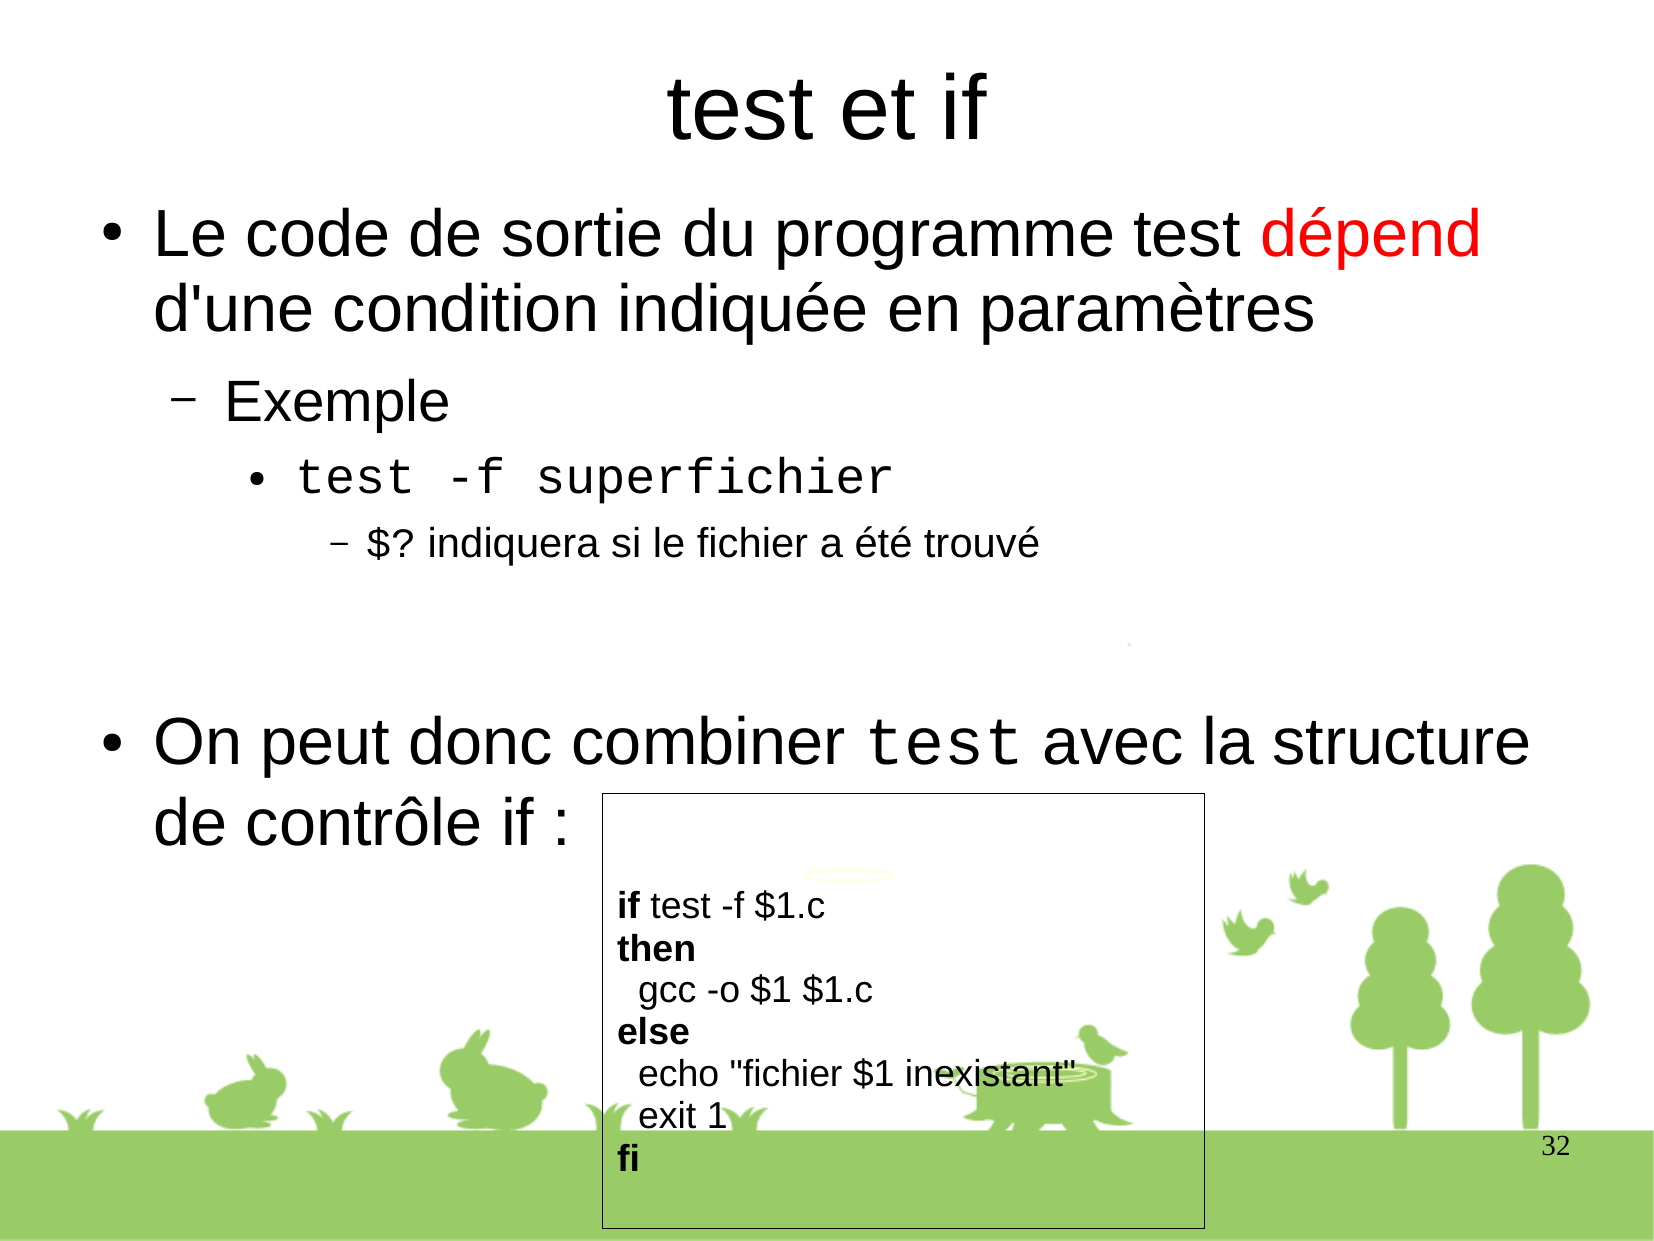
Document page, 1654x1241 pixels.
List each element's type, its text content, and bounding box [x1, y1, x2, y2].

list Le code de sortie du programme test dépend d'une condition indiquée en paramètres Exemple test -f superfichier $? indiquera si le fichier a été trouvé On peut donc combiner test avec la structure de contrôle if : [82, 195, 1538, 916]
picture [0, 0, 1654, 1241]
title test et if [82, 49, 1571, 166]
text_box if test -f $1.c then gcc -o $1 $1.c else echo "fichier $1 inexistant" exit 1 fi [602, 793, 1205, 1229]
